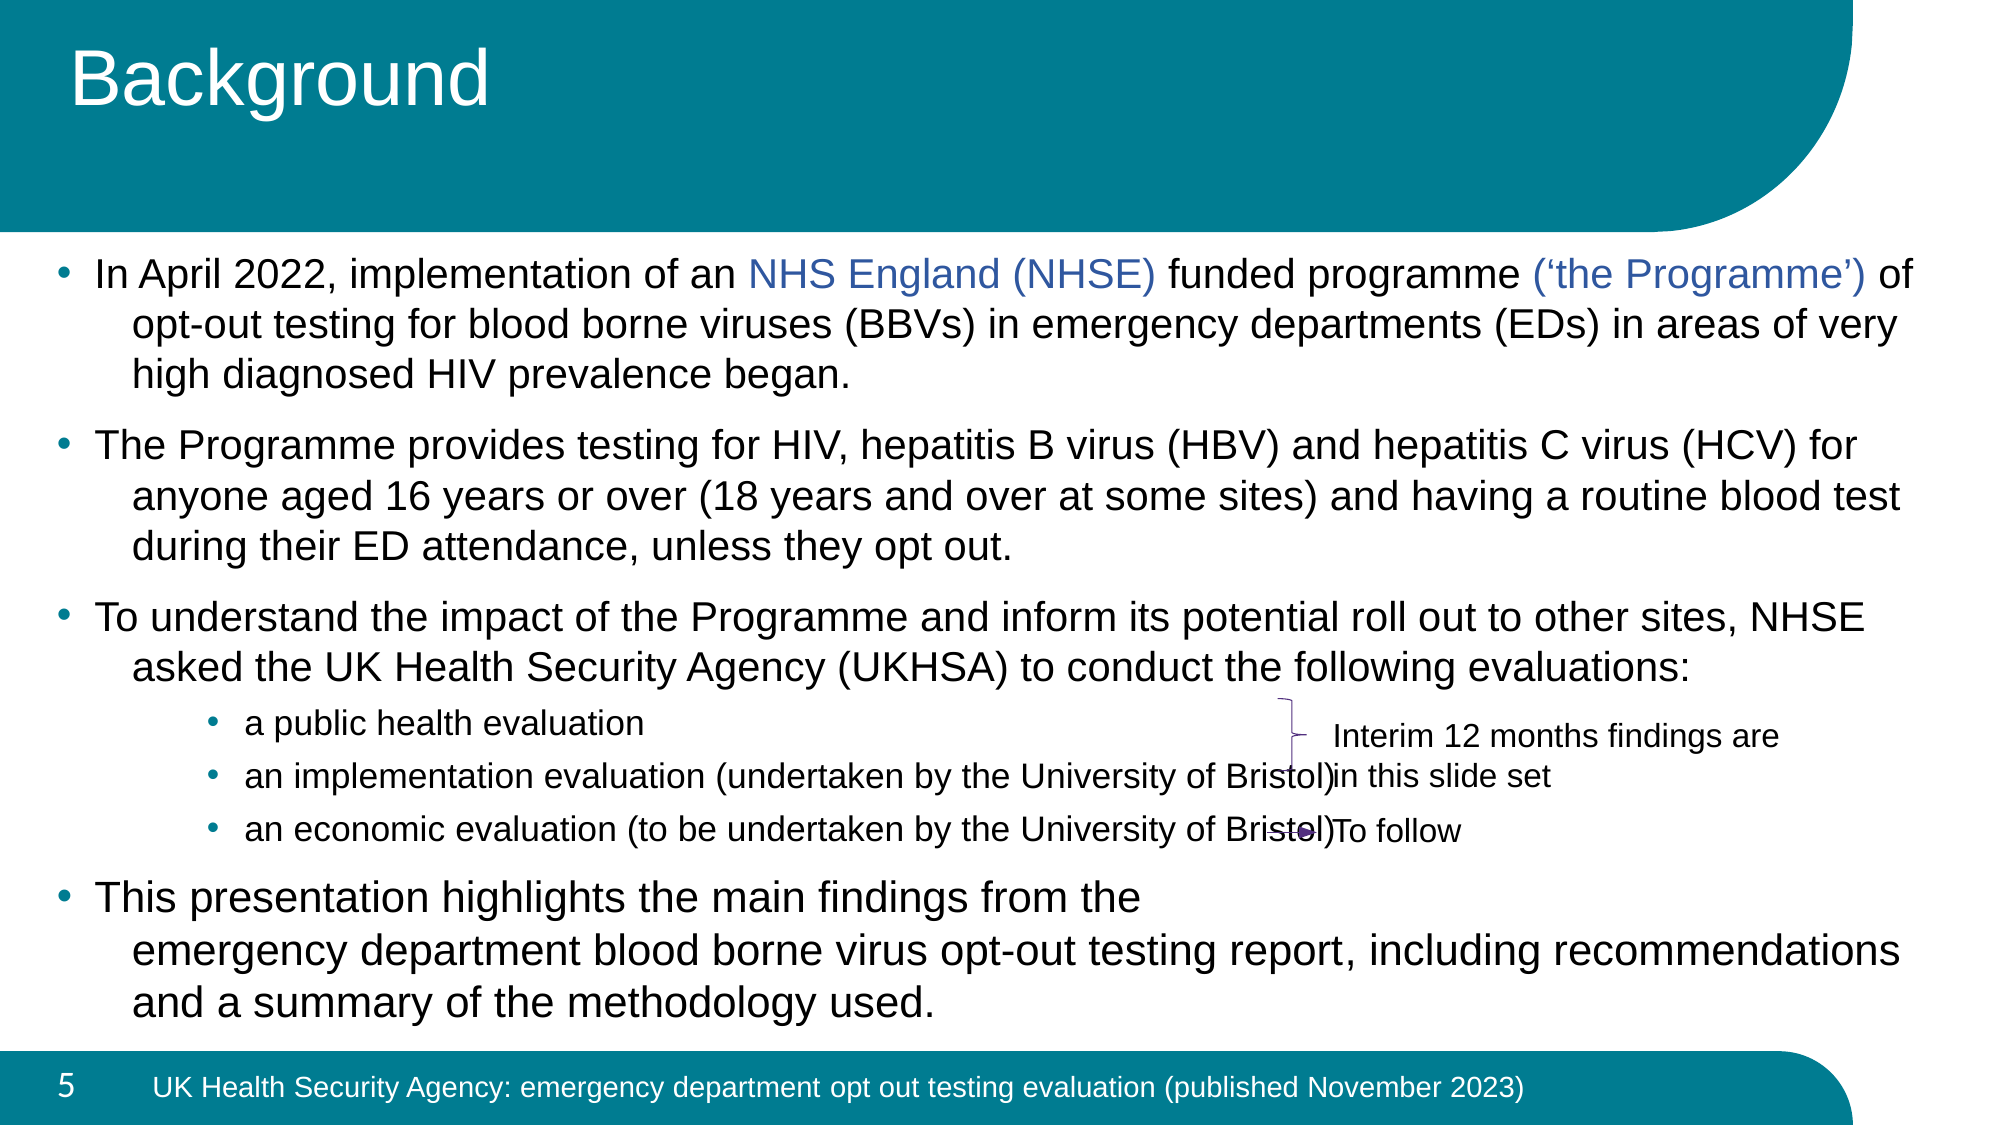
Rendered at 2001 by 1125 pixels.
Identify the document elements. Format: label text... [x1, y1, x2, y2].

text_box To follow [1316, 802, 1700, 858]
list In April 2022, implementation of an NHS England (NHSE) funded programme (‘the Programme’) of opt-out testing for blood borne viruses (BBVs) in emergency departments (EDs) in areas of very high diagnosed HIV prevalence began. The Programme provides testing for HIV, hepatitis B virus (HBV) and hepatitis C virus (HCV) for anyone aged 16 years or over (18 years and over at some sites) and having a routine blood test during their ED attendance, unless they opt out. To understand the impact of the Programme and inform its potential roll out to other sites, NHSE asked the UK Health Security Agency (UKHSA) to conduct the following evaluations: a public health evaluation an implementation evaluation (undertaken by the University of Bristol) an economic evaluation (to be undertaken by the University of Bristol) This presentation highlights the main findings from the emergency department blood borne virus opt-out testing report, including recommendations and a summary of the methodology used. [41, 239, 1959, 1053]
text_box [41, 1053, 153, 1119]
text_box UK Health Security Agency: emergency department opt out testing evaluation (published November 2023) [137, 1056, 1780, 1116]
text_box Interim 12 months findings are in this slide set [1317, 706, 1802, 803]
title Background [54, 29, 1780, 189]
